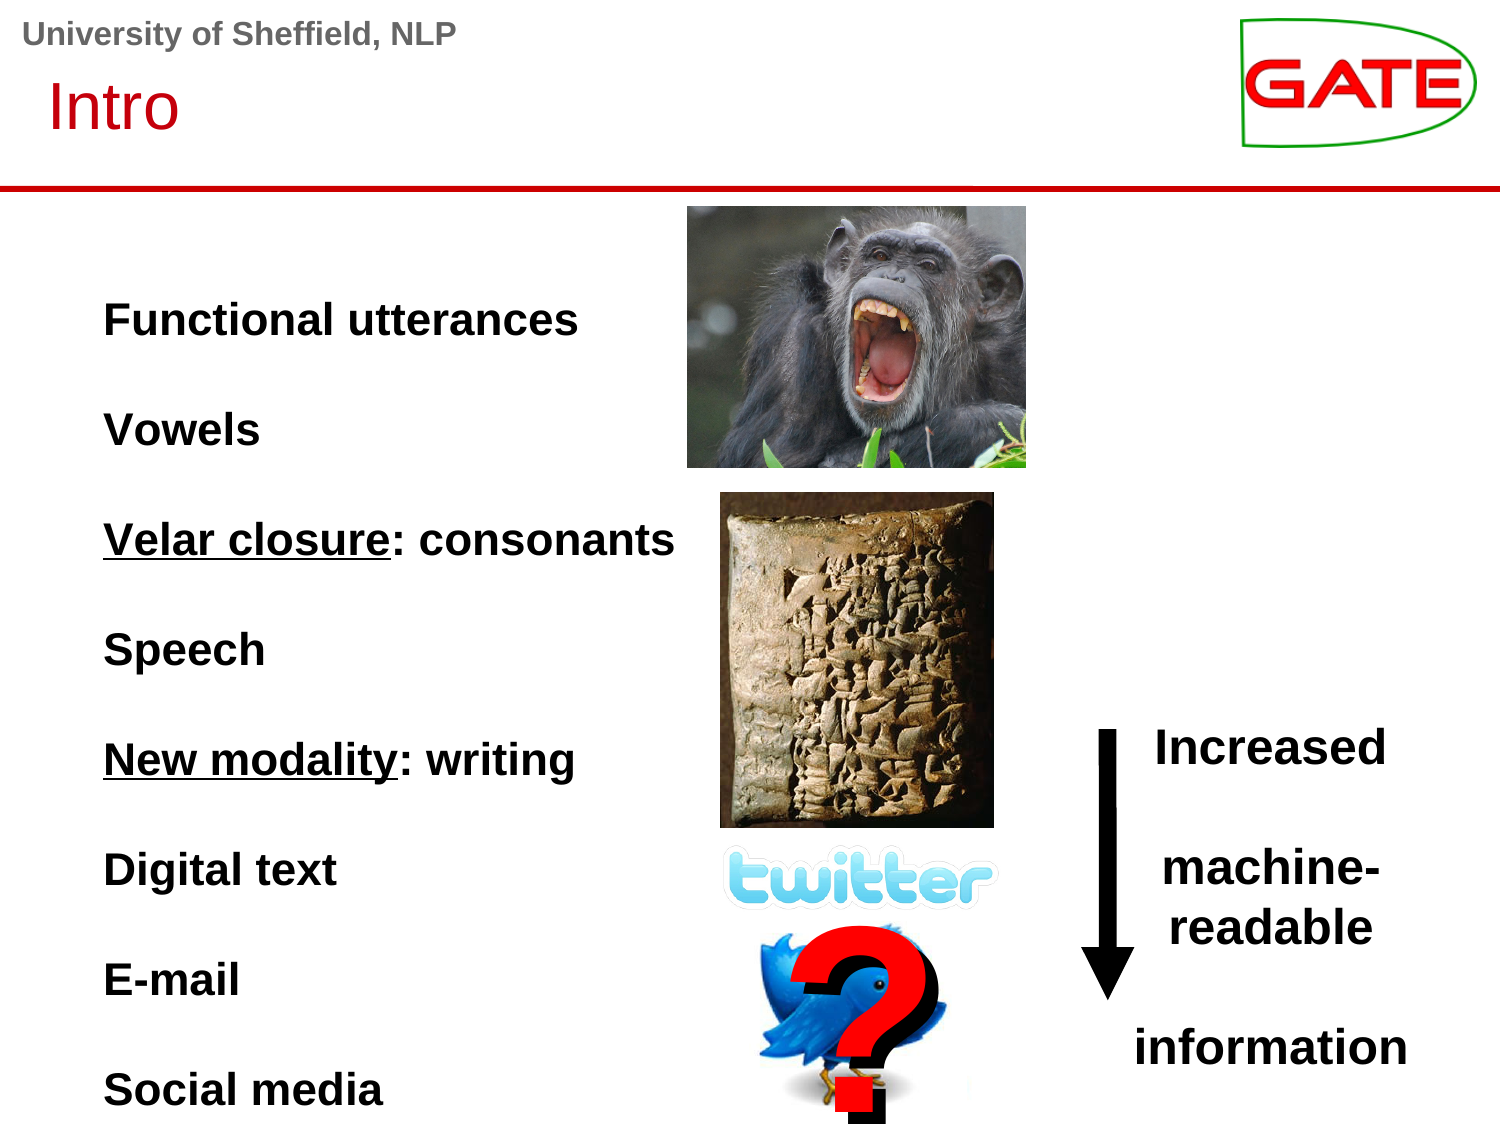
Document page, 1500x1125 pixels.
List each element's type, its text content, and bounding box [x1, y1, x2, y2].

picture [687, 206, 1026, 468]
text_box Functional utterances Vowels Velar closure: consonants Speech New modality: writing Digital text E-mail Social media [88, 282, 1375, 1122]
text_box Intro [47, 47, 1267, 168]
text_box Increased machine-readable information [1113, 707, 1430, 1083]
text_box ? [720, 838, 1001, 1119]
picture [720, 492, 994, 828]
picture [1240, 18, 1477, 148]
